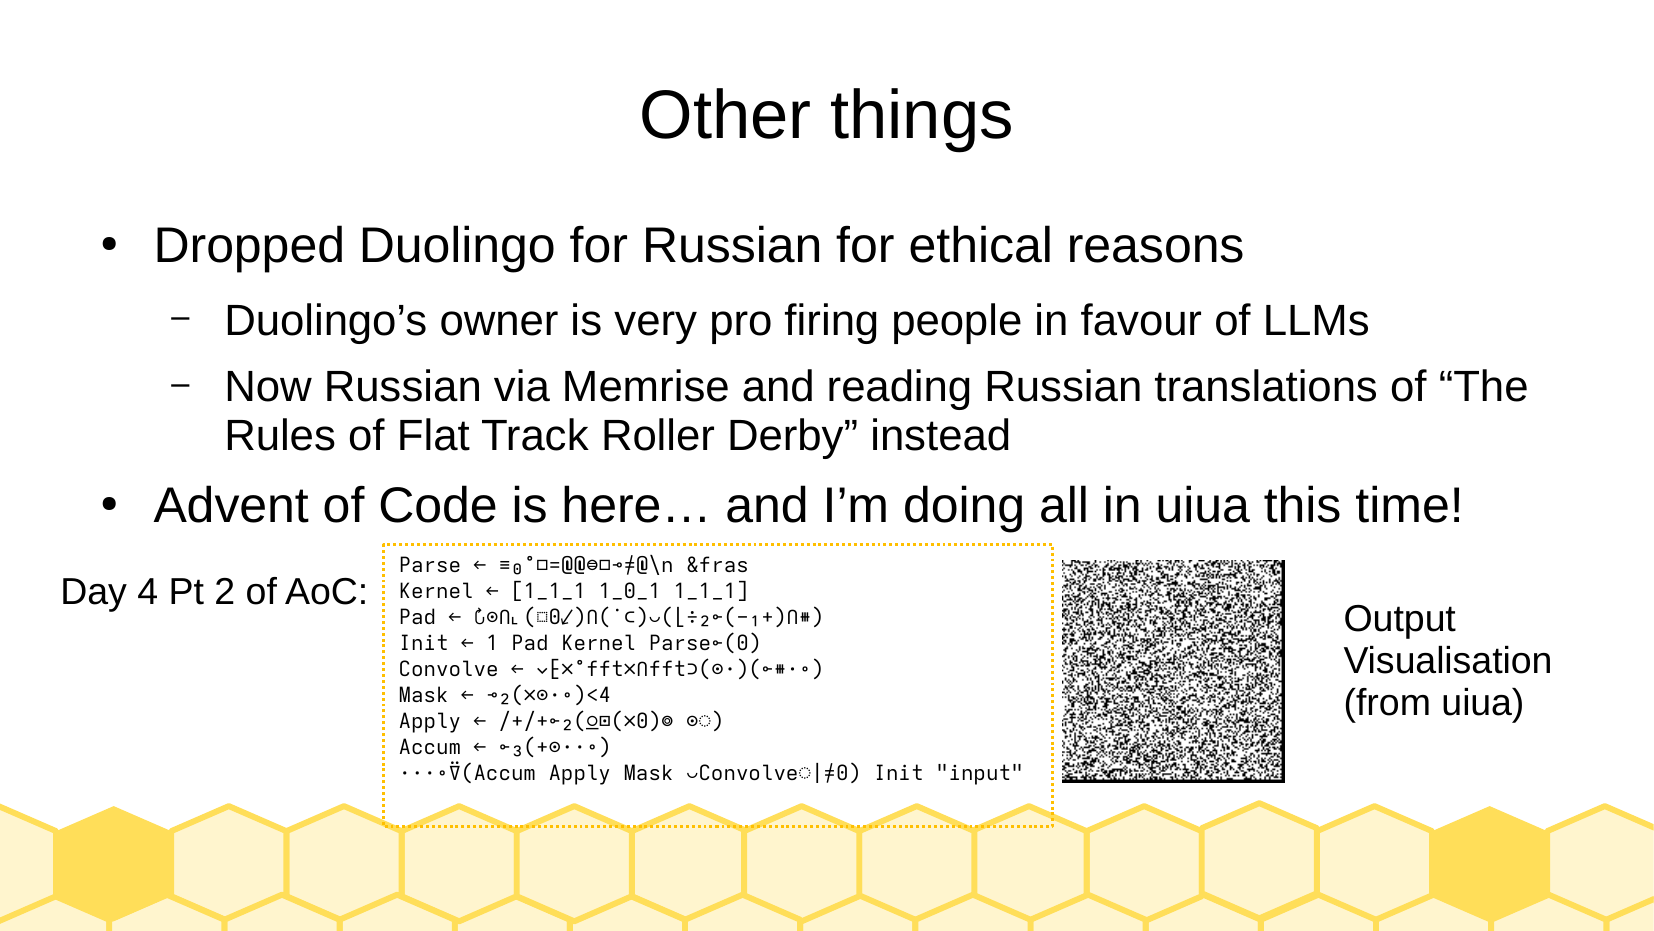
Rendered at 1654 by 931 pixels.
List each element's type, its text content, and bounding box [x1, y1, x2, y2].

picture [1062, 560, 1285, 783]
text_box Parse ← ≡₀°□=@@⊜□⊸≠@\n &fras Kernel ← [1_1_1 1_0_1 1_1_1] Pad ← ↻⊙∩⌞(⬚0↙)∩(˙⊂)◡(⌊÷₂⟜(-₁+)∩⧻) Init ← 1 Pad Kernel Parse⟜(0) Convolve ← ⌵⁅×°fft×∩fft⊃(⊙⋅)(⟜⧻⋅∘) Mask ← ⊸₂(×⊙⋅∘)<4 Apply ← /+/+⟜₂(⍜⊡(×0)⊚ ⊙◌) Accum ← ⟜₃(+⊙⋅⋅∘) ⋅⋅⋅∘⍢(Accum Apply Mask ◡Convolve◌|≠0) Init "input" [383, 544, 1053, 827]
text_box Output Visualisation (from uiua) [1328, 590, 1569, 732]
text_box Day 4 Pt 2 of AoC: [45, 563, 384, 621]
list Dropped Duolingo for Russian for ethical reasons Duolingo’s owner is very pro firing people in favour of LLMs Now Russian via Memrise and reading Russian translations of “The Rules of Flat Track Roller Derby” instead Advent of Code is here… and I’m doing all in uiua this time! [82, 217, 1571, 591]
title Other things [82, 37, 1571, 193]
